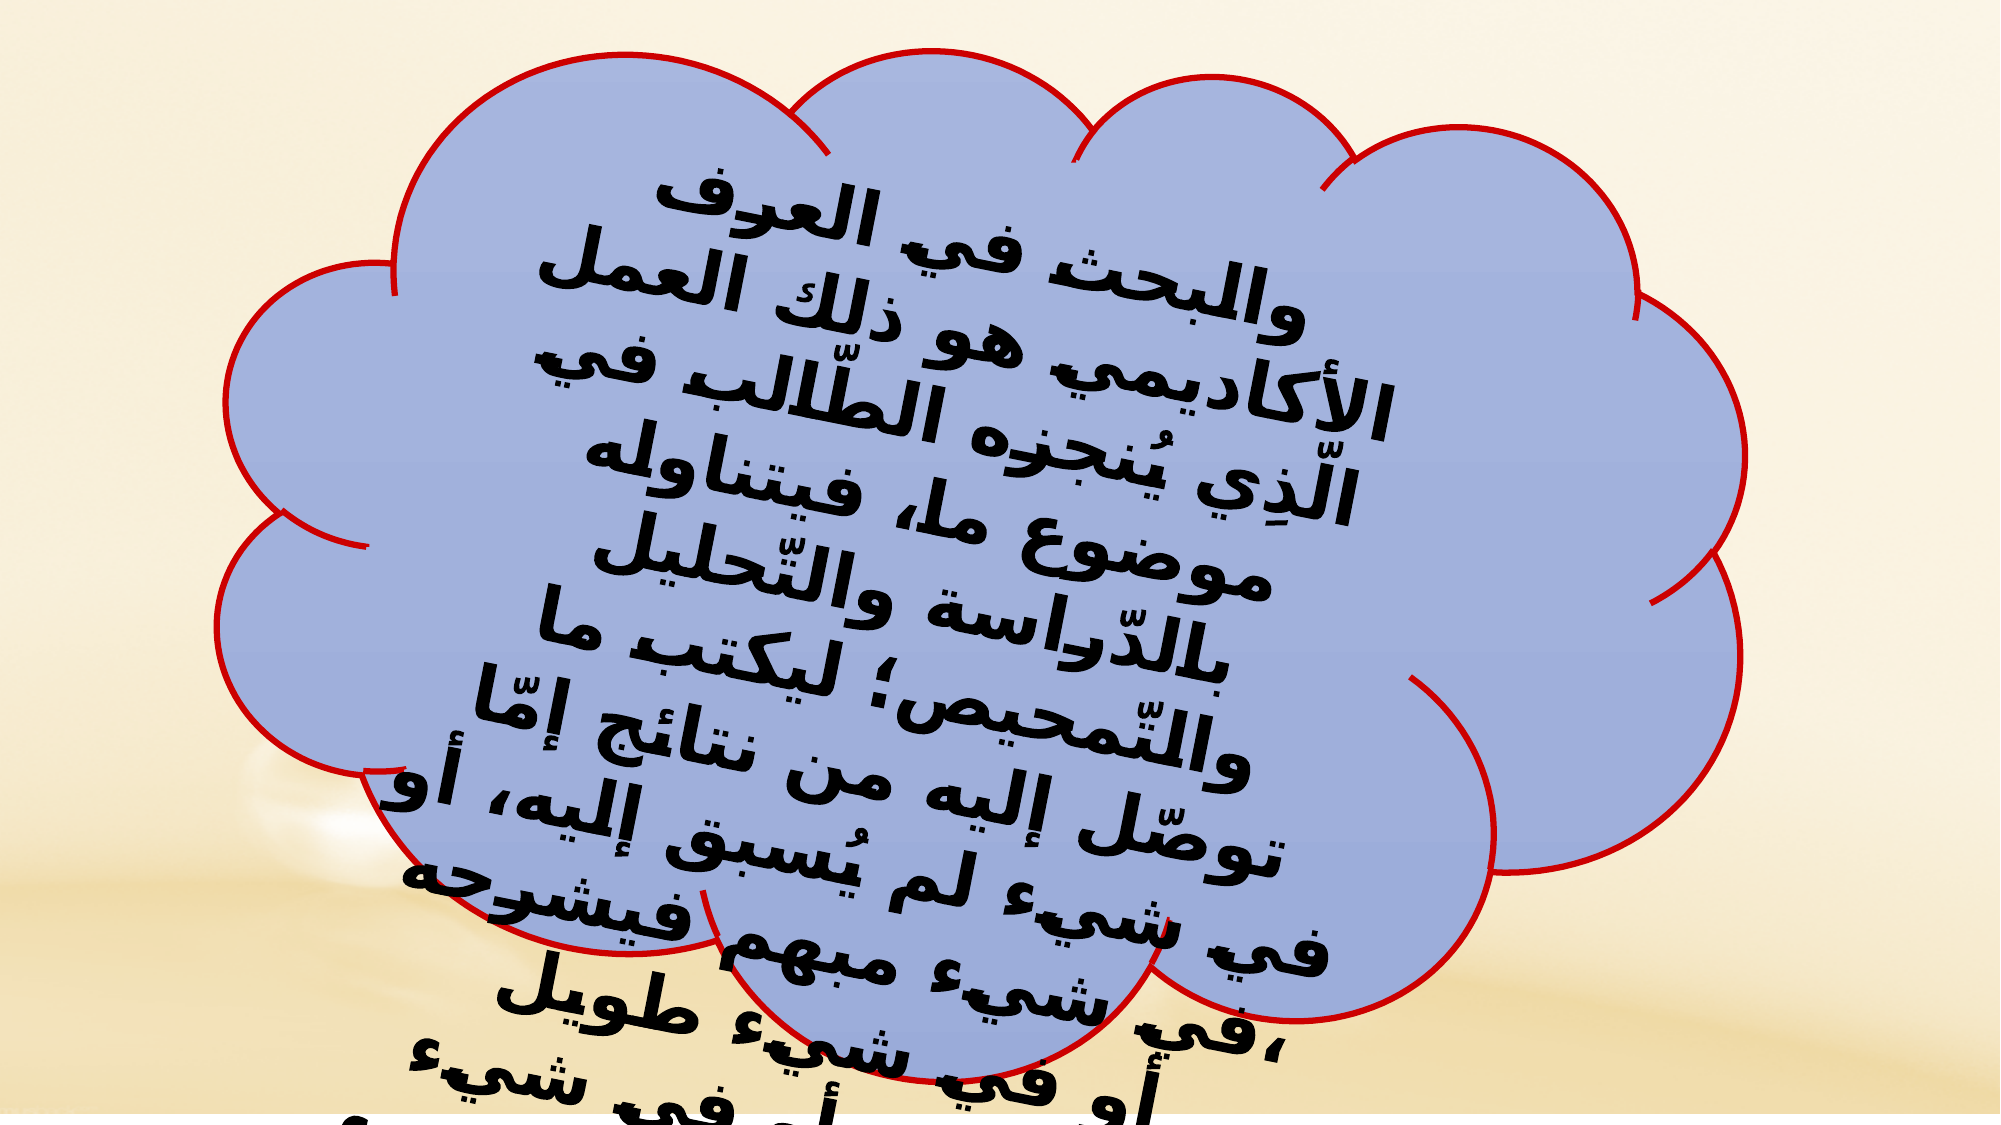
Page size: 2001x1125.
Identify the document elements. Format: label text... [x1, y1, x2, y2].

text_box والبحث في العرف الأكاديمي هو ذلك العمل الّذِي يُنجزه الطّالب في موضوع ما، فيتناوله بالدّراسة والتّحليل والتّمحيص؛ ليكتب ما توصّل إليه من نتائج إمّا في شيء لم يُسبق إليه، أو في شيء مبهم فيشرحه، أو في شيء طويل فيختصره، أو في شيء ناقص فيُتمه، أو في شيء متفرقٍ فيجمعه، أو في شيء أخطأ فيه مصنّفه فَيُصلحه [216, 51, 1746, 1082]
picture [0, 0, 2000, 1114]
